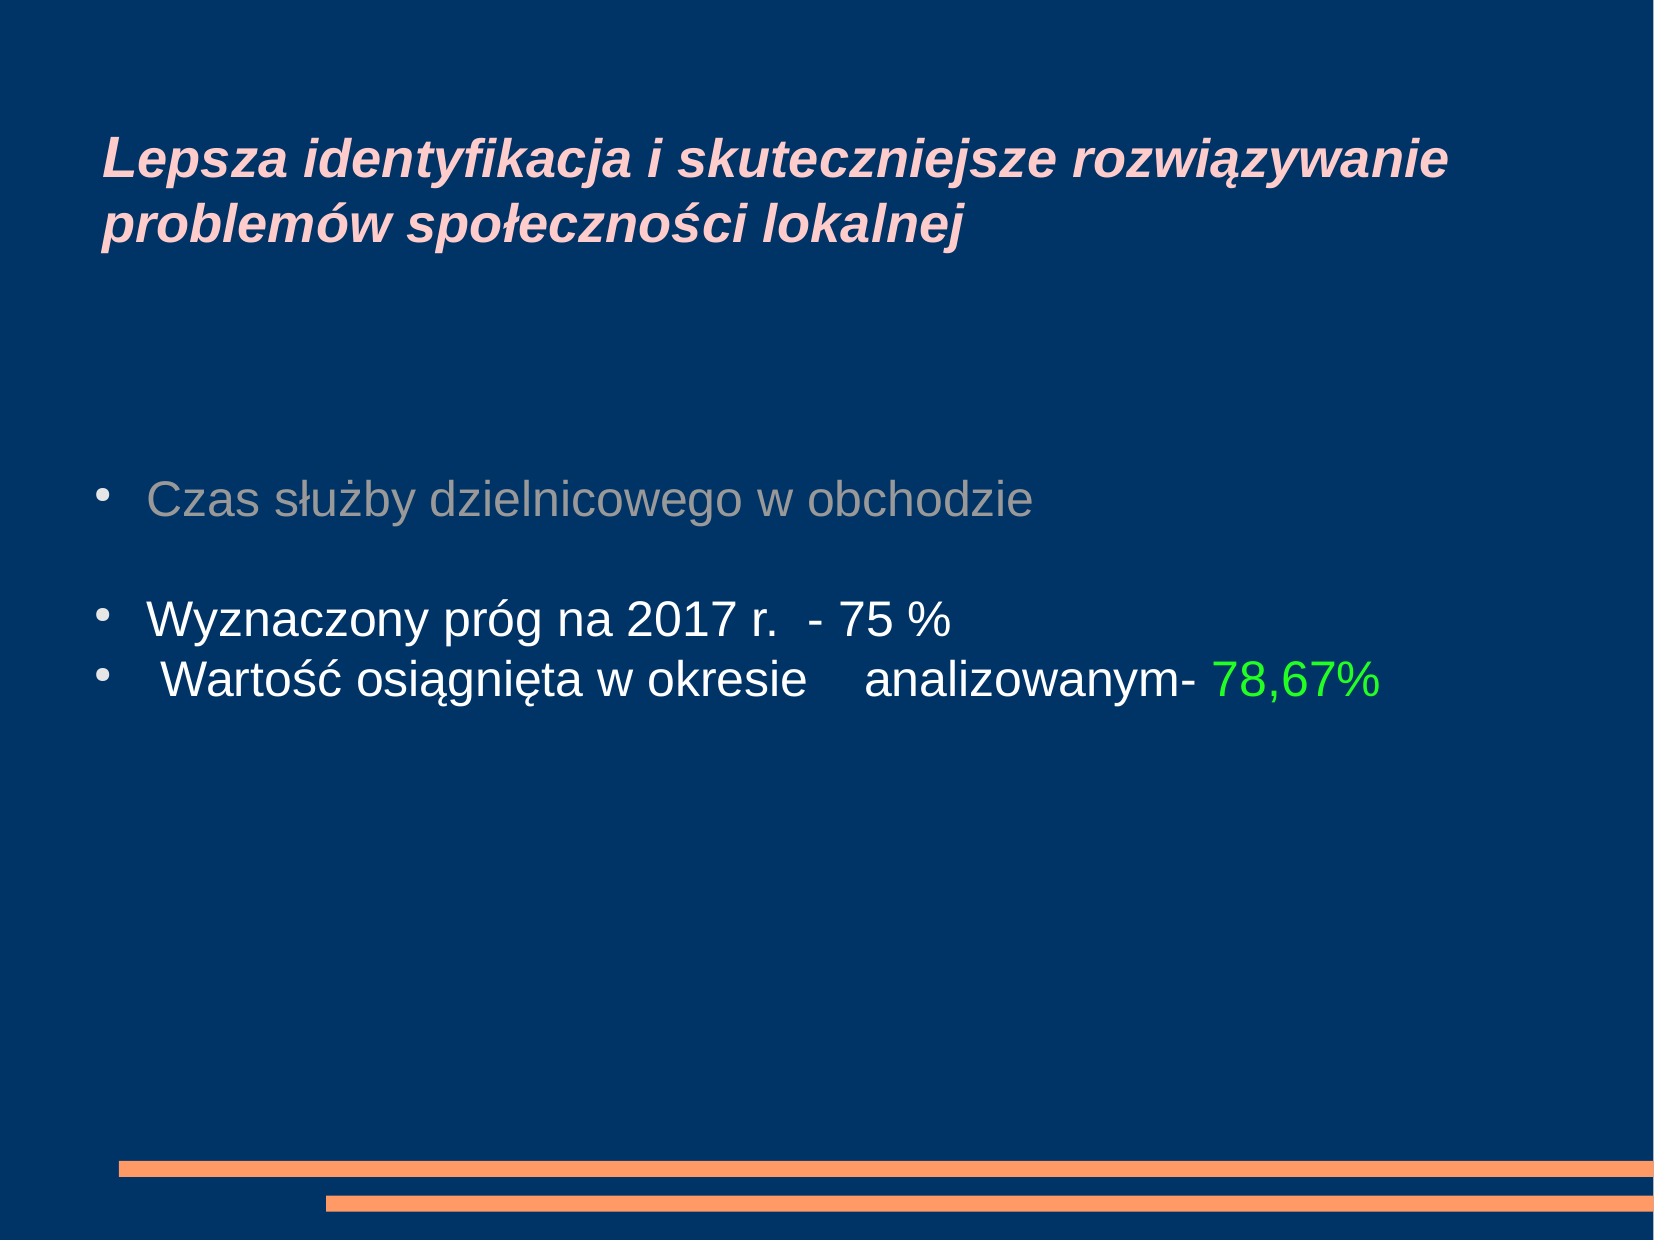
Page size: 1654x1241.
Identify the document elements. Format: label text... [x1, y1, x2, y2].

title Lepsza identyfikacja i skuteczniejsze rozwiązywanie problemów społeczności lokalnej [87, 12, 1576, 220]
text_box Czas służby dzielnicowego w obchodzie Wyznaczony próg na 2017 r. - 75 % Wartość osiągnięta w okresie analizowanym- 78,67% [61, 338, 1550, 938]
